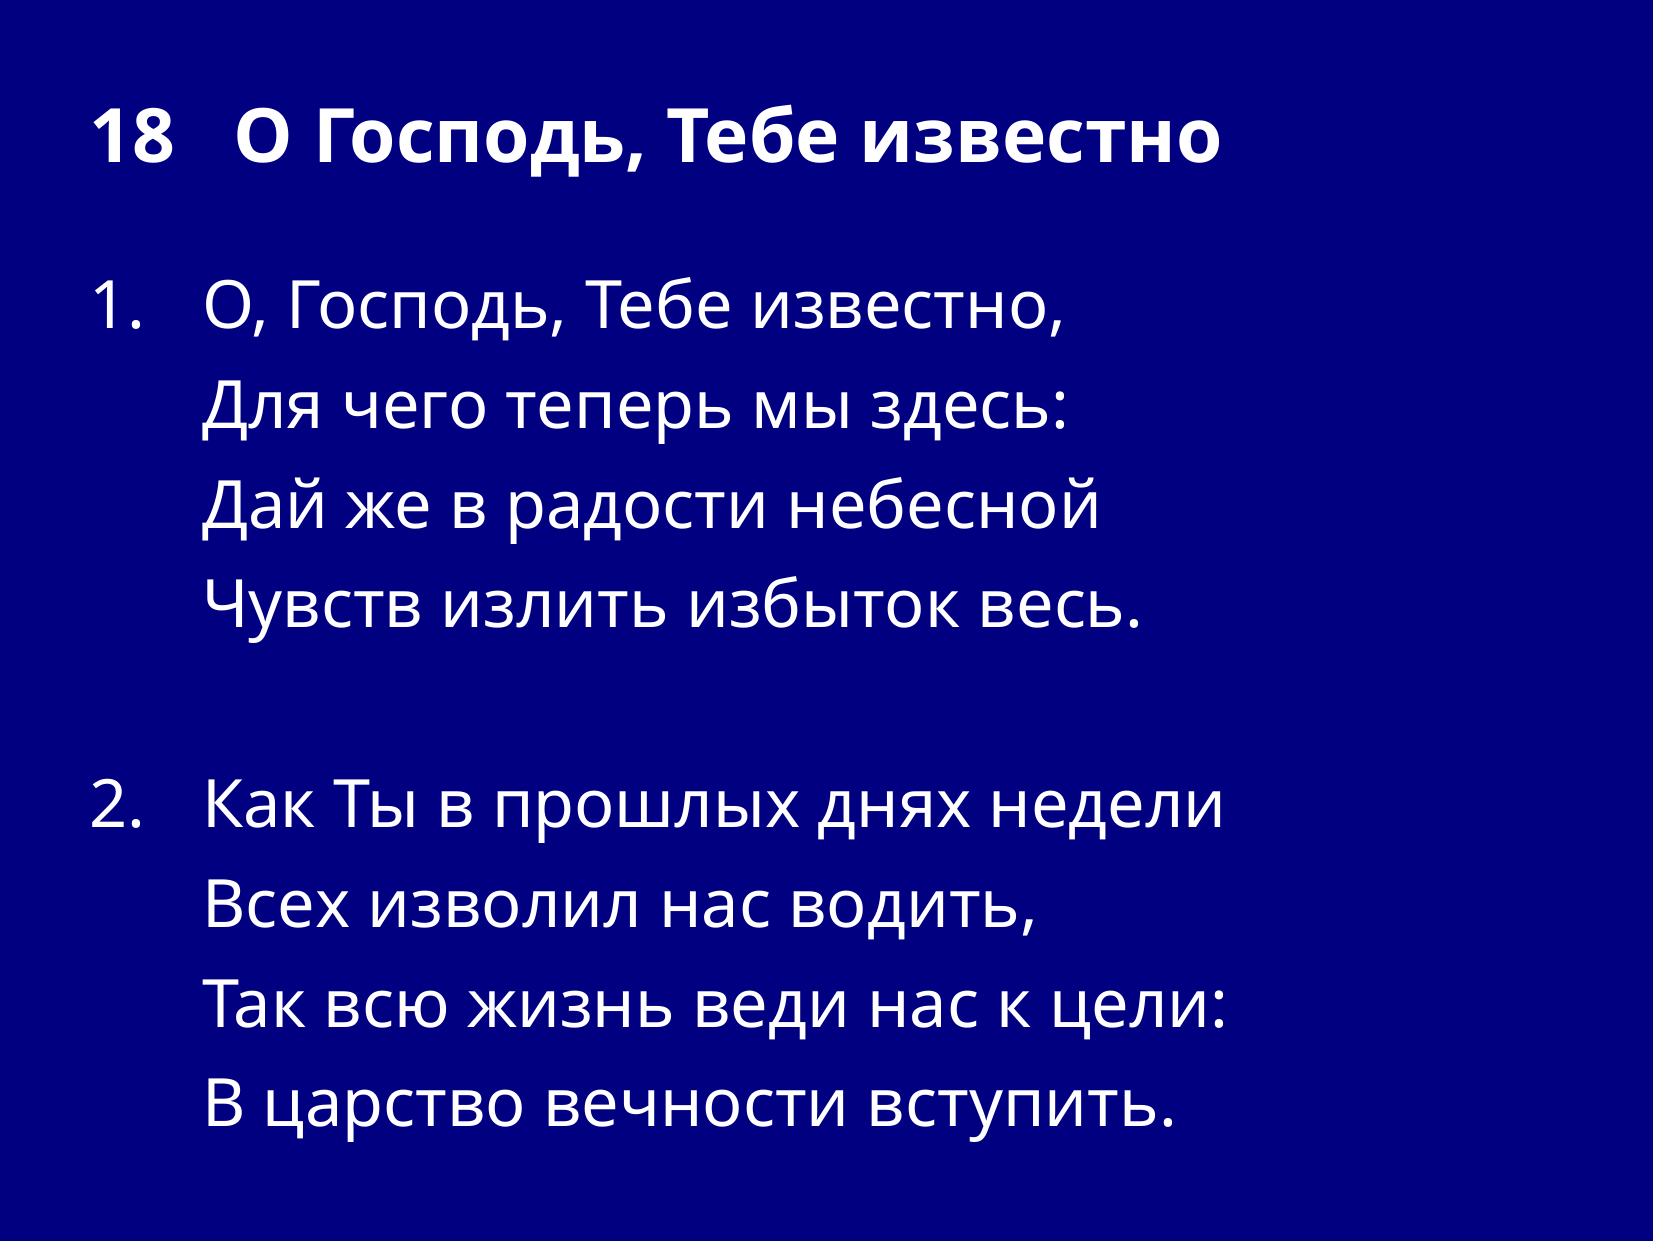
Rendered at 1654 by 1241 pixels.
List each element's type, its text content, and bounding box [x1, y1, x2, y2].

text_box 18 О Господь, Тебе известно [75, 75, 1576, 188]
text_box 1. О, Господь, Тебе известно, Для чего теперь мы здесь: Дай же в радости небесной Чувств излить избыток весь. 2. Как Ты в прошлых днях недели Всех изволил нас водить, Так всю жизнь веди нас к цели: В царство вечности вступить. [75, 188, 1576, 1163]
